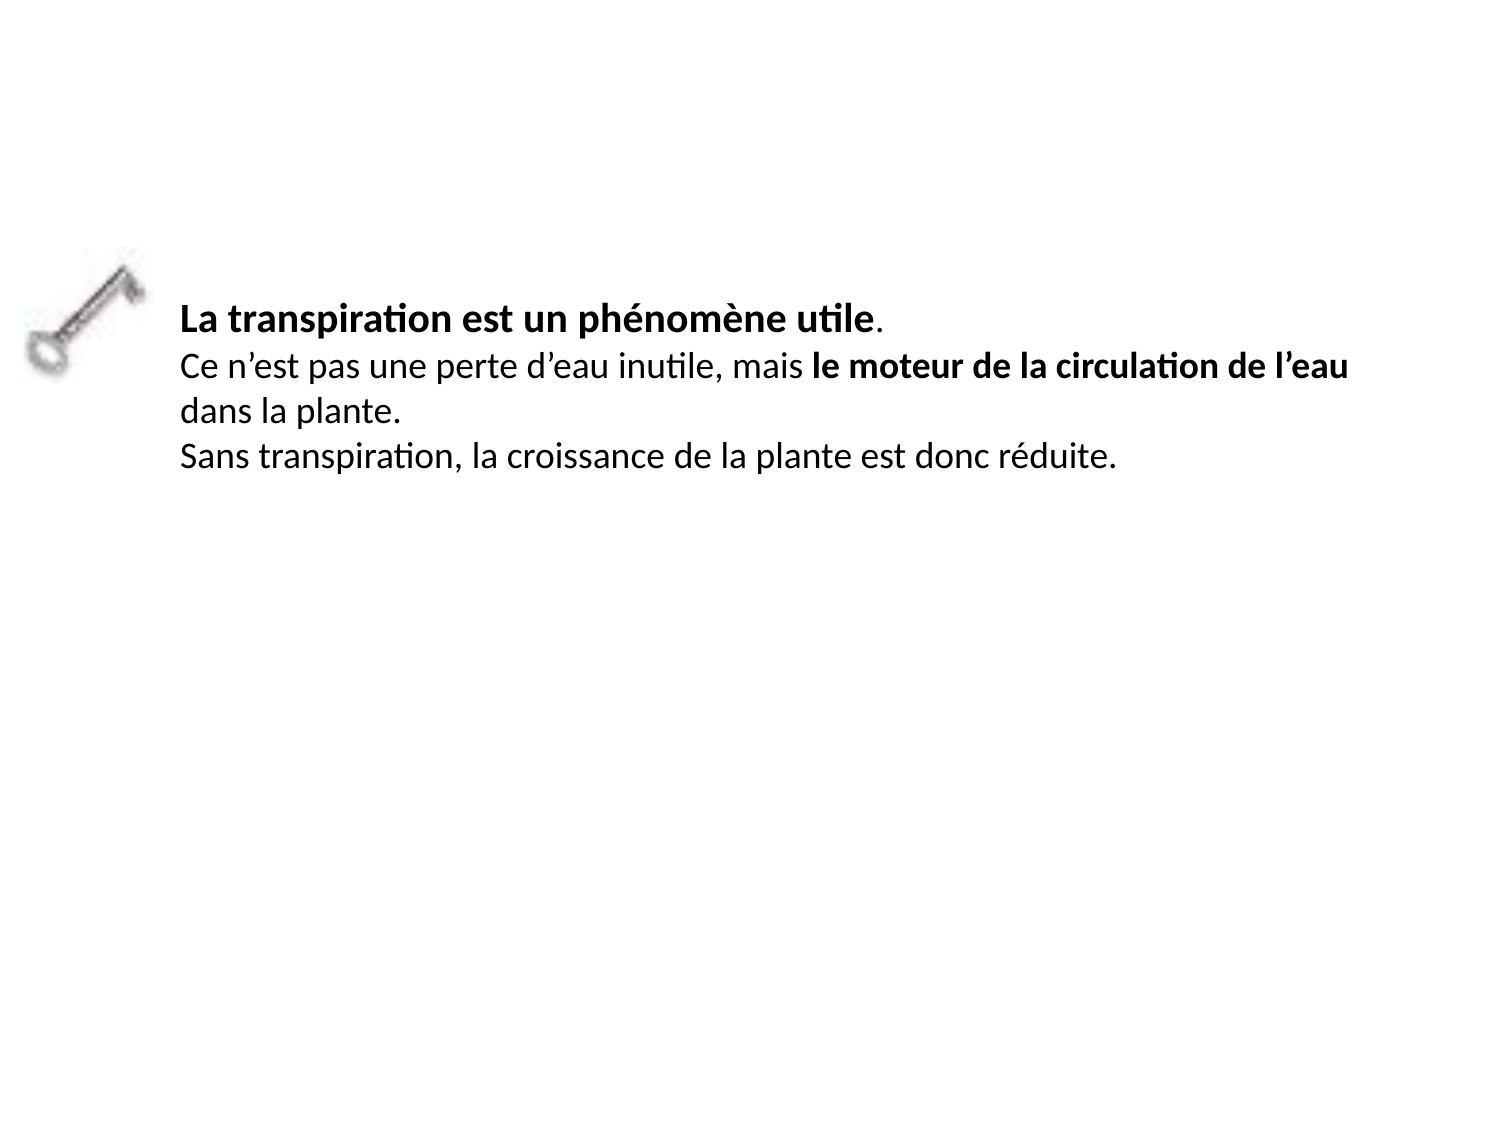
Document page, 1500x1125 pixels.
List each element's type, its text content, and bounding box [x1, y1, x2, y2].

picture [23, 247, 154, 383]
text_box La transpiration est un phénomène utile. Ce n’est pas une perte d’eau inutile, mais le moteur de la circulation de l’eau dans la plante. Sans transpiration, la croissance de la plante est donc réduite. [165, 283, 1441, 484]
